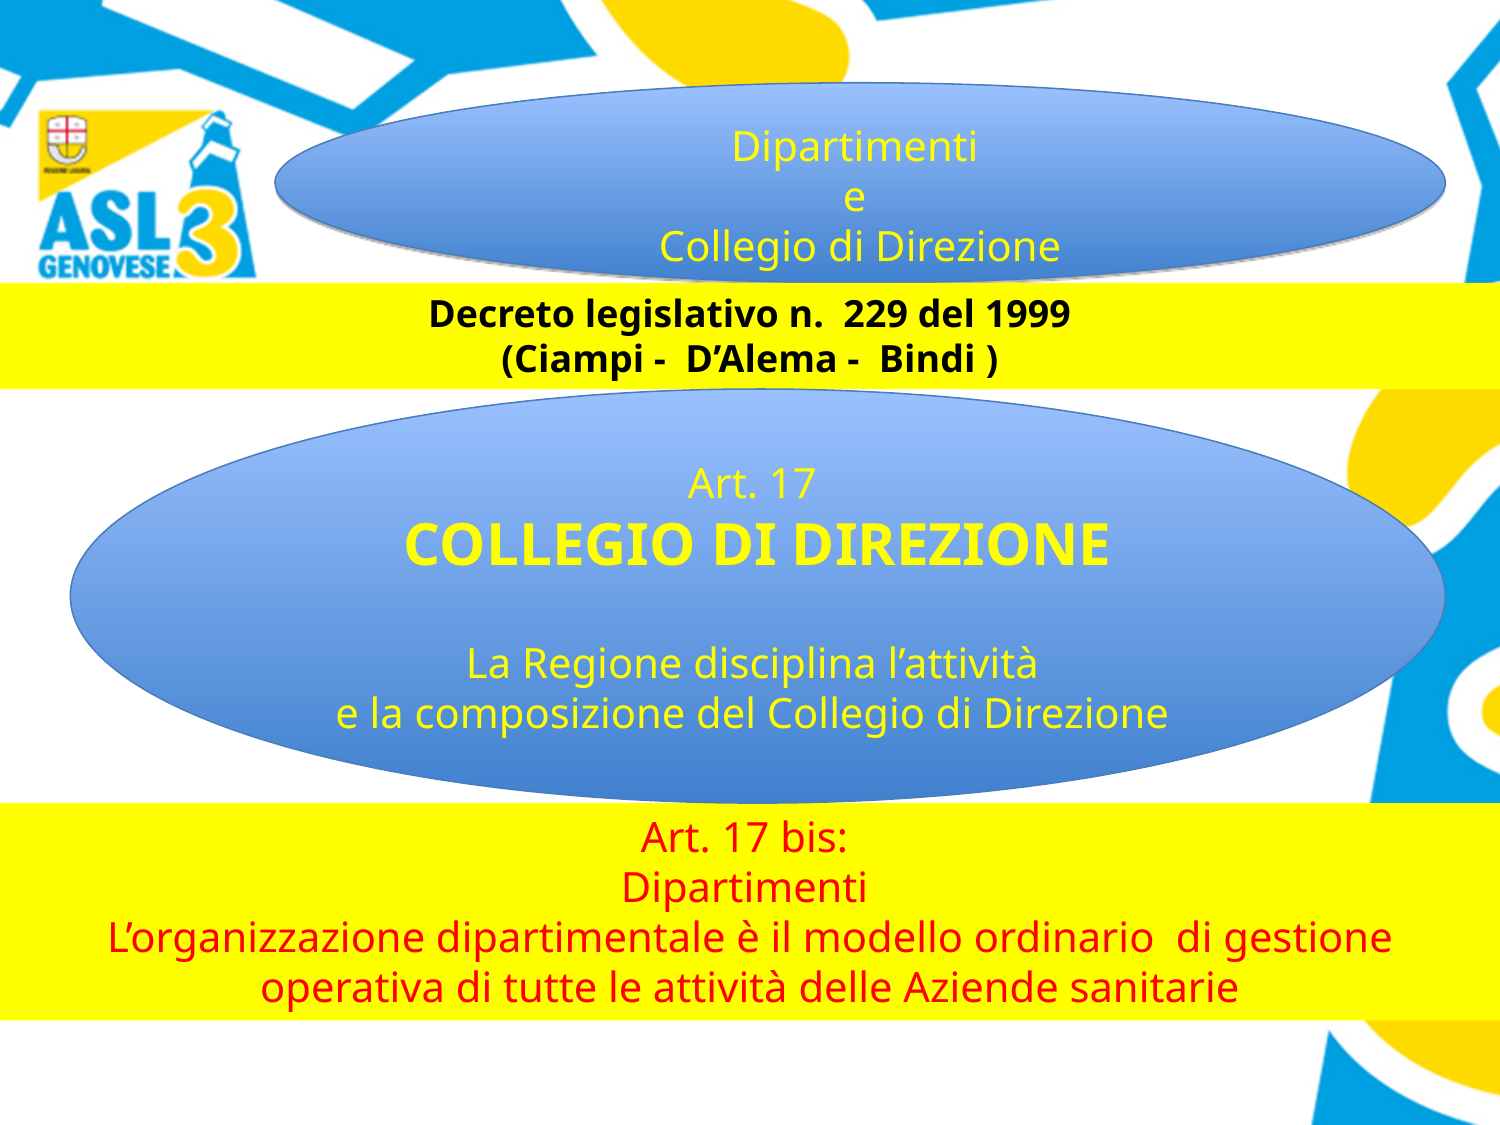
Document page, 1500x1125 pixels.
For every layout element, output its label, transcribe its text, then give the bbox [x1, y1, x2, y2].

text_box Art. 17 bis: Dipartimenti L’organizzazione dipartimentale è il modello ordinario di gestione operativa di tutte le attività delle Aziende sanitarie [0, 803, 1500, 1021]
text_box Decreto legislativo n. 229 del 1999 (Ciampi - D’Alema - Bindi ) [0, 282, 1500, 390]
text_box Dipartimenti e Collegio di Direzione [274, 82, 1446, 282]
text_box Art. 17 COLLEGIO DI DIREZIONE La Regione disciplina l’attività e la composizione del Collegio di Direzione [70, 388, 1446, 804]
